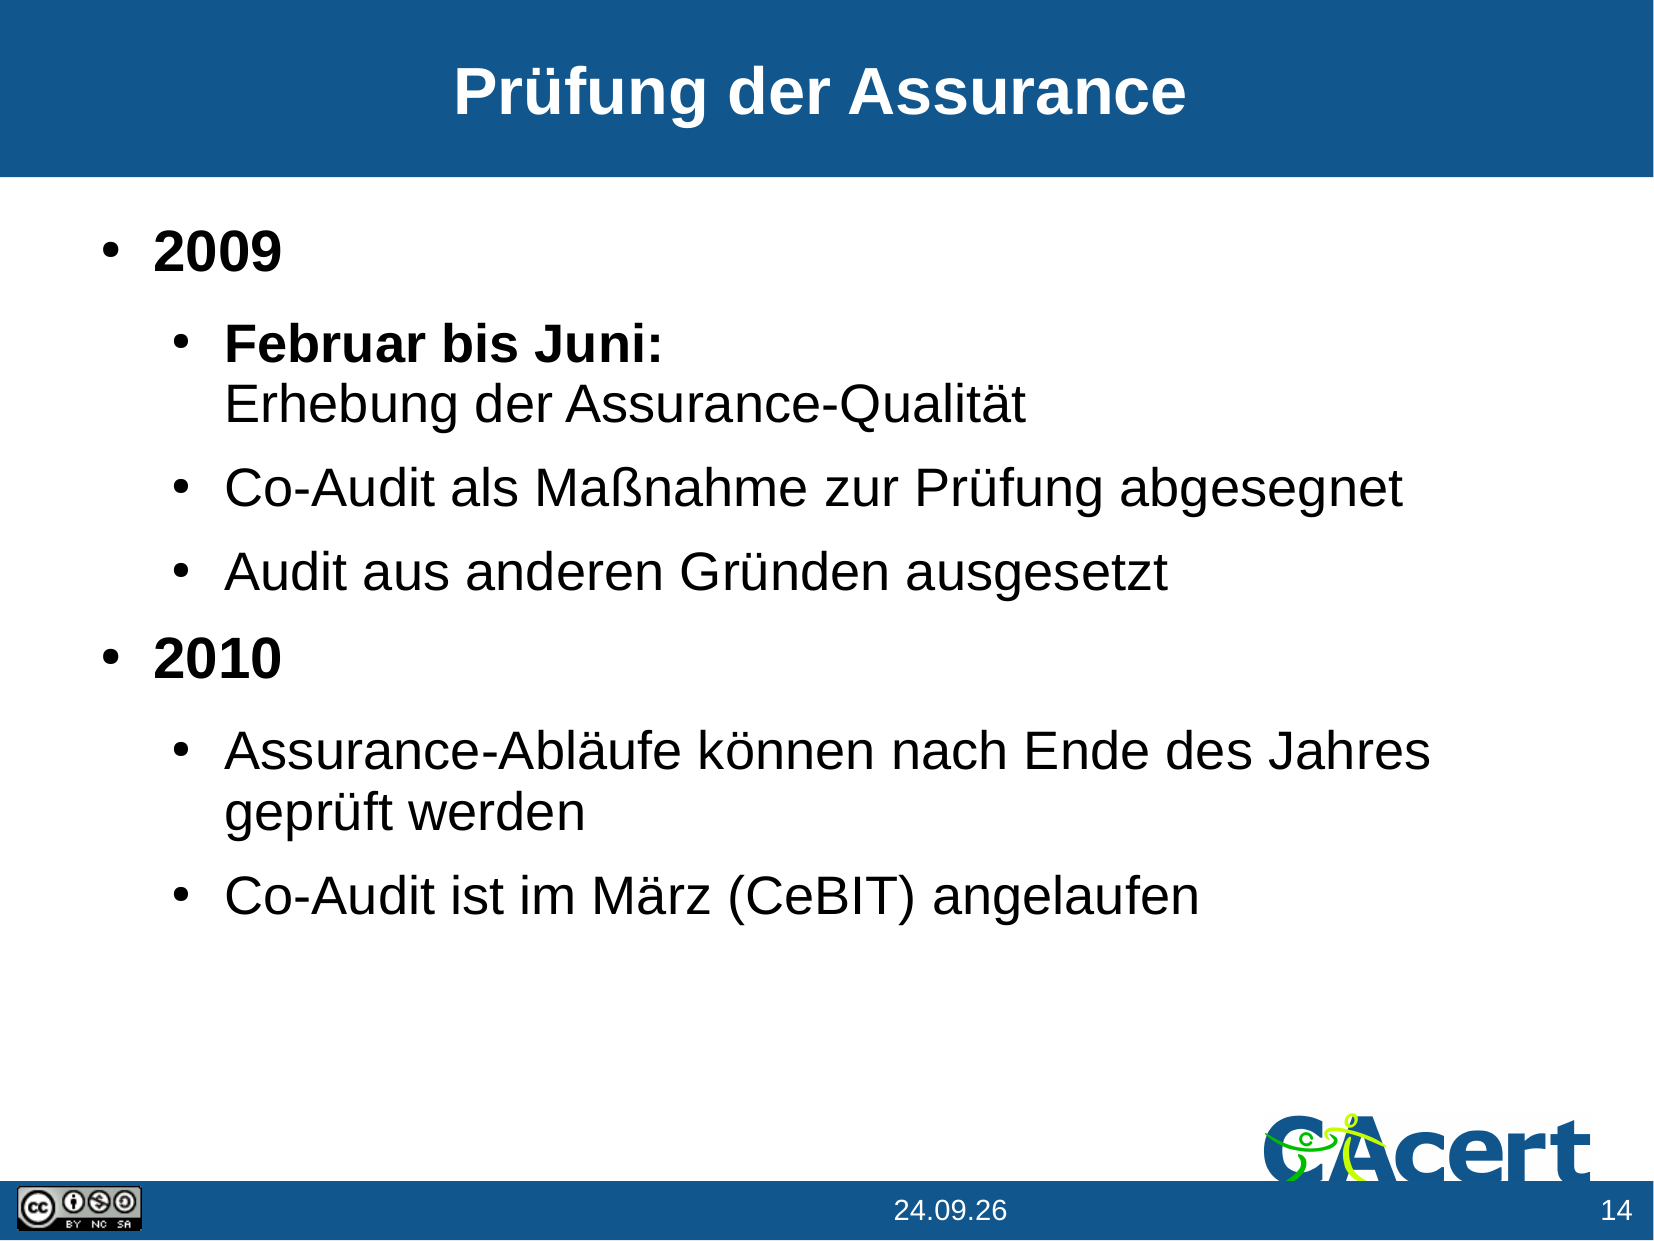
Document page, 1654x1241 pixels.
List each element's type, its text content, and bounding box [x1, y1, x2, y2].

list 2009 Februar bis Juni: Erhebung der Assurance-Qualität Co-Audit als Maßnahme zur Prüfung abgesegnet Audit aus anderen Gründen ausgesetzt 2010 Assurance-Abläufe können nach Ende des Jahres geprüft werden Co-Audit ist im März (CeBIT) angelaufen [82, 218, 1571, 1077]
picture [1263, 1112, 1591, 1181]
title Prüfung der Assurance [76, 17, 1565, 166]
picture [17, 1186, 142, 1231]
